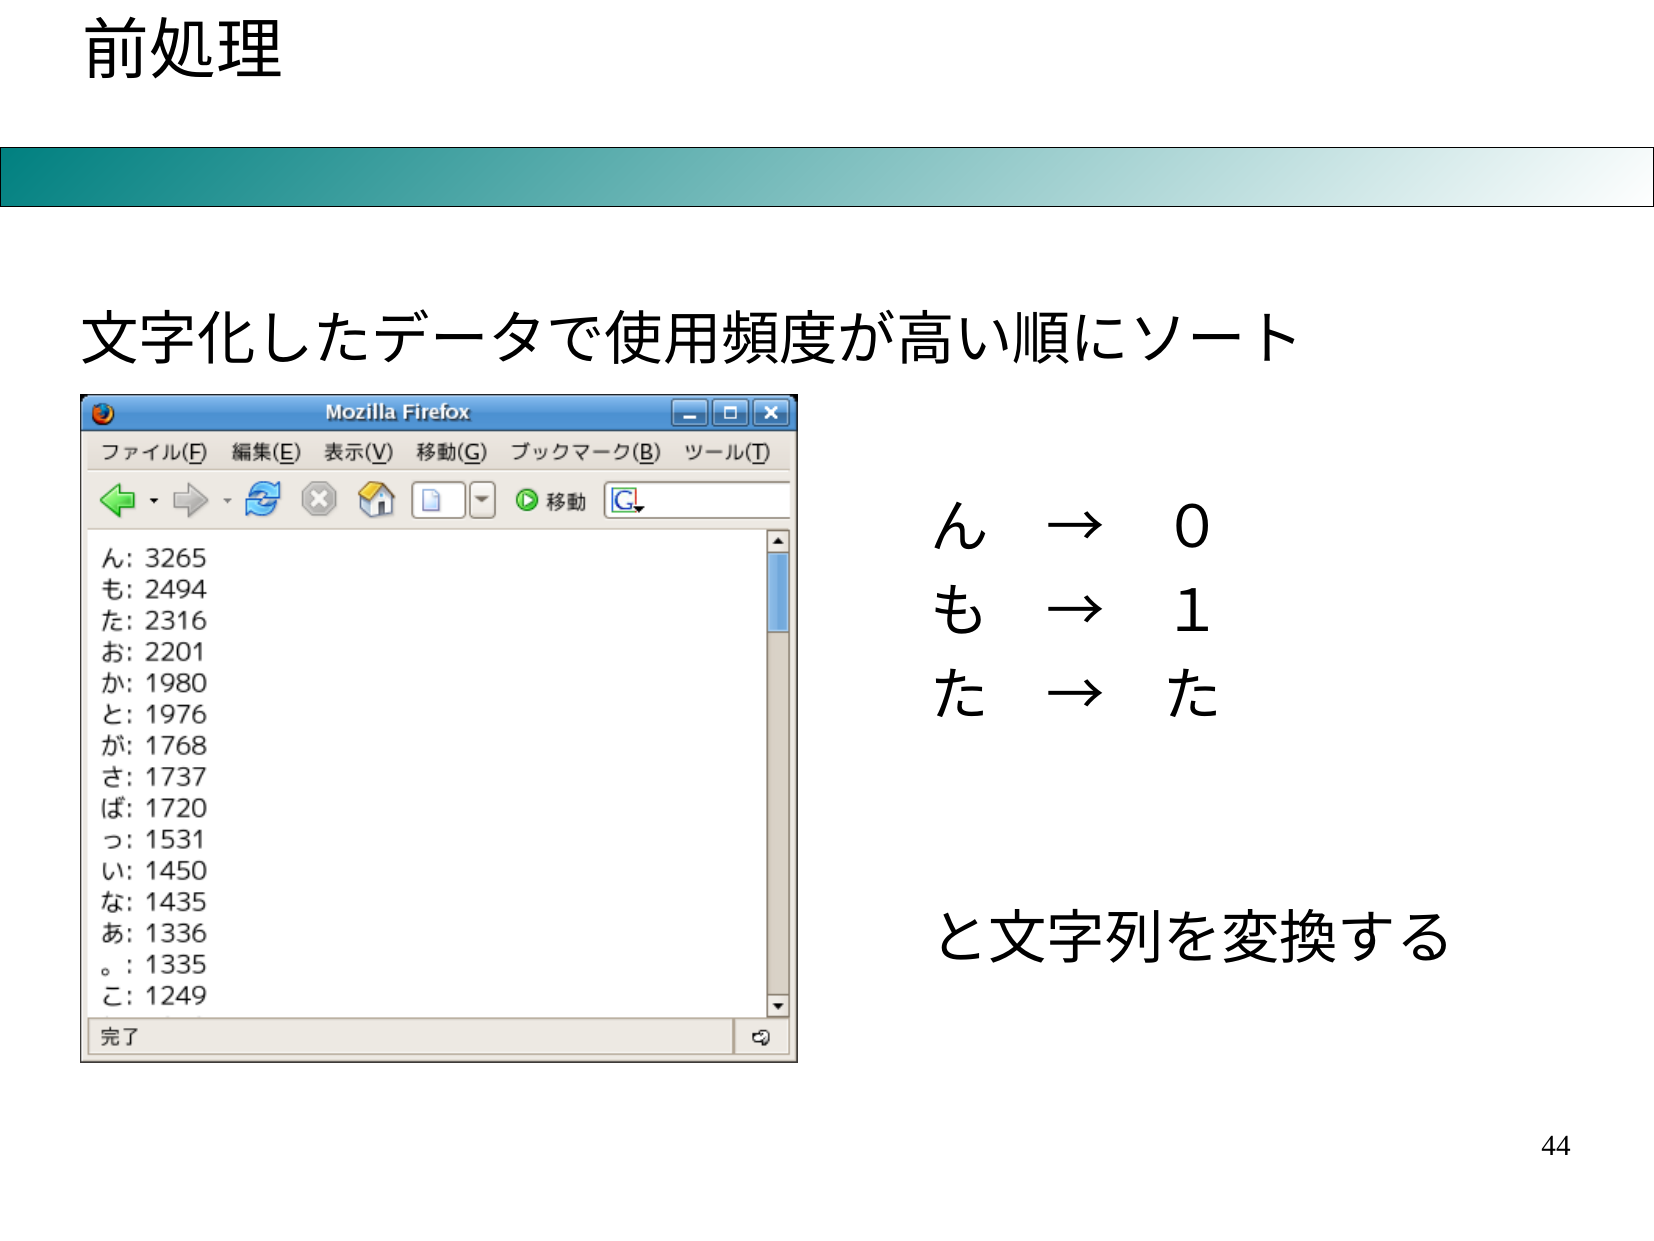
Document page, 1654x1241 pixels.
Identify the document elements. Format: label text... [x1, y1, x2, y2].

text_box ん → ０ も → １ た → た と文字列を変換する [915, 472, 1506, 864]
title 前処理 [82, 22, 1571, 175]
text_box 文字化したデータで使用頻度が高い順にソート [65, 284, 1625, 425]
picture [80, 394, 798, 1063]
